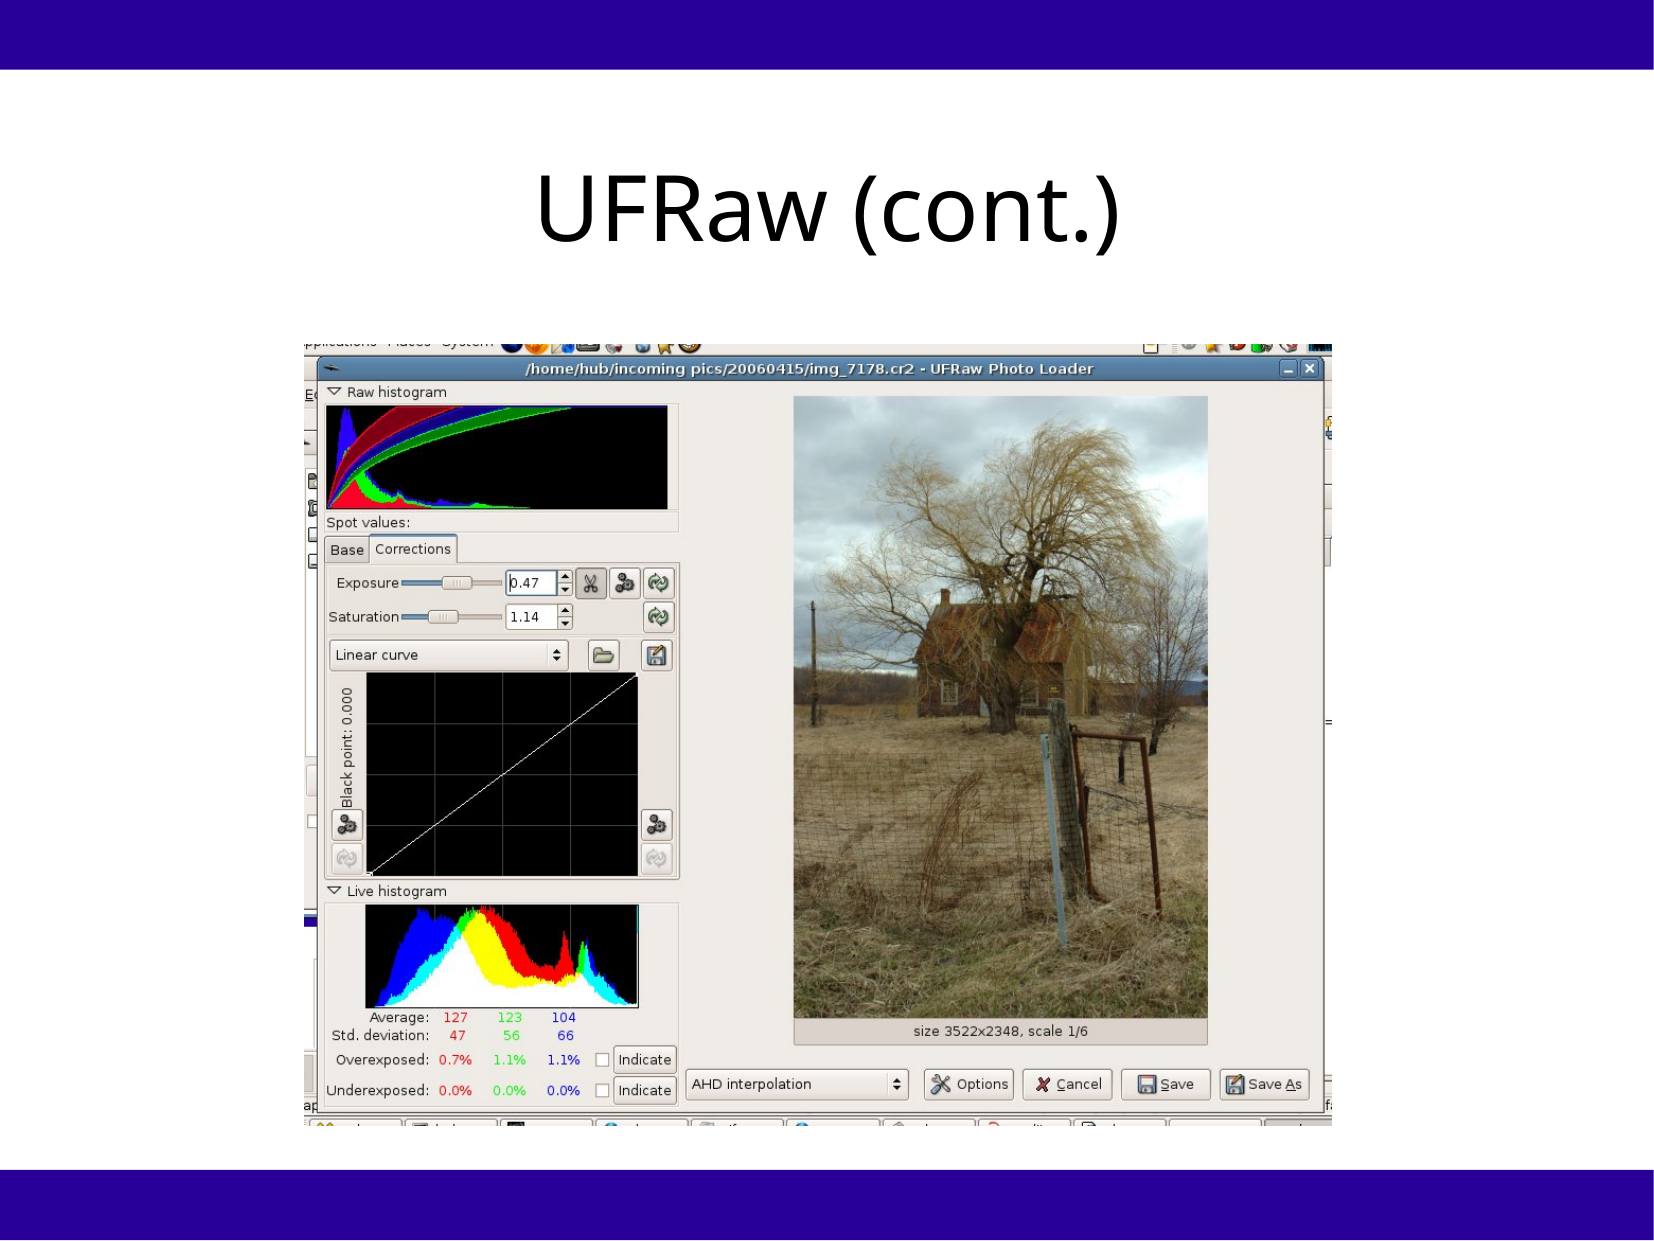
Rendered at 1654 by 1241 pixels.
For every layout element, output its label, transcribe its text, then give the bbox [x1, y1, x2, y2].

picture [304, 344, 1332, 1126]
title UFRaw (cont.) [121, 102, 1534, 311]
